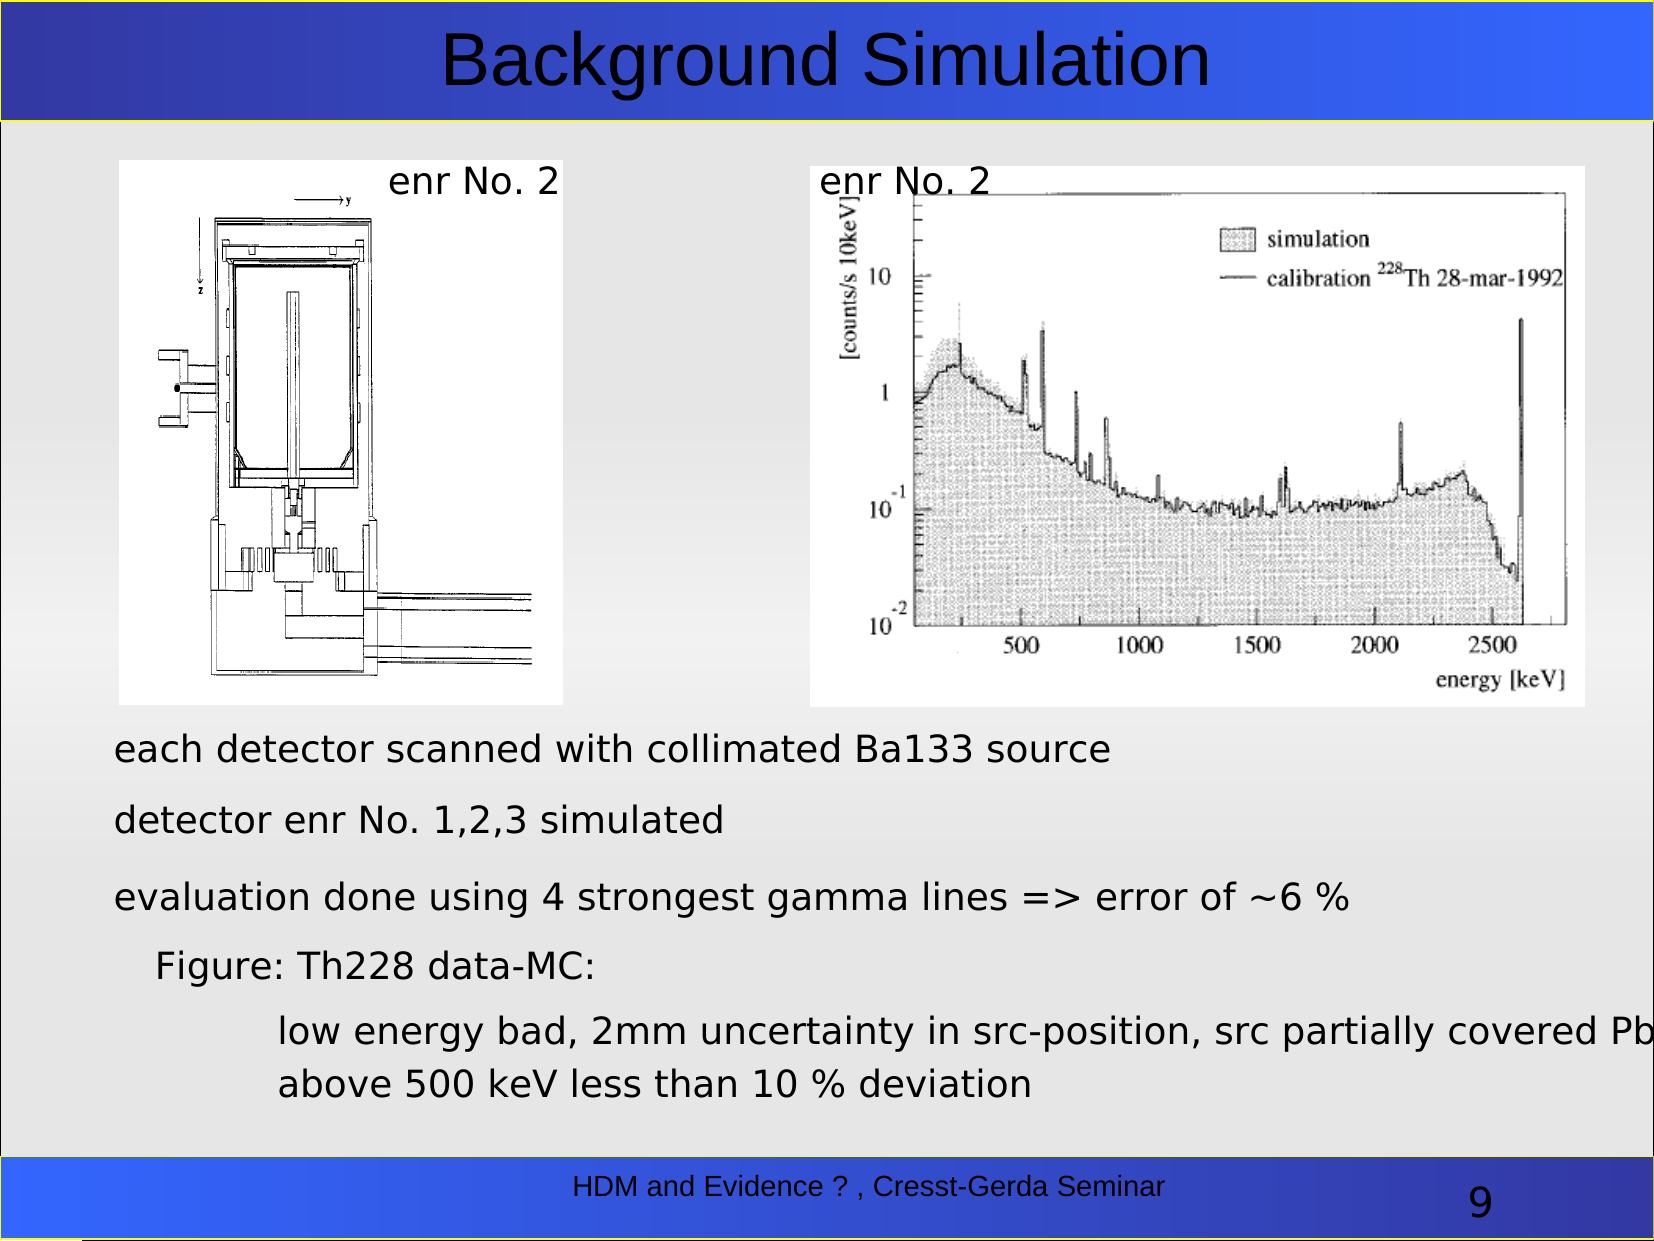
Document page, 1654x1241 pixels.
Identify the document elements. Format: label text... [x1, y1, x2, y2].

picture [119, 160, 563, 705]
text_box detector enr No. 1,2,3 simulated [86, 791, 1175, 850]
text_box Figure: Th228 data-MC: [127, 937, 1654, 996]
title Background Simulation [82, 0, 1571, 128]
text_box each detector scanned with collimated Ba133 source [86, 720, 1175, 779]
text_box low energy bad, 2mm uncertainty in src-position, src partially covered Pb [262, 1002, 1654, 1055]
text_box enr No. 2 [373, 152, 599, 211]
text_box above 500 keV less than 10 % deviation [262, 1055, 1654, 1115]
picture [810, 166, 1585, 707]
text_box enr No. 2 [804, 152, 1030, 211]
text_box evaluation done using 4 strongest gamma lines => error of ~6 % [86, 868, 1613, 927]
